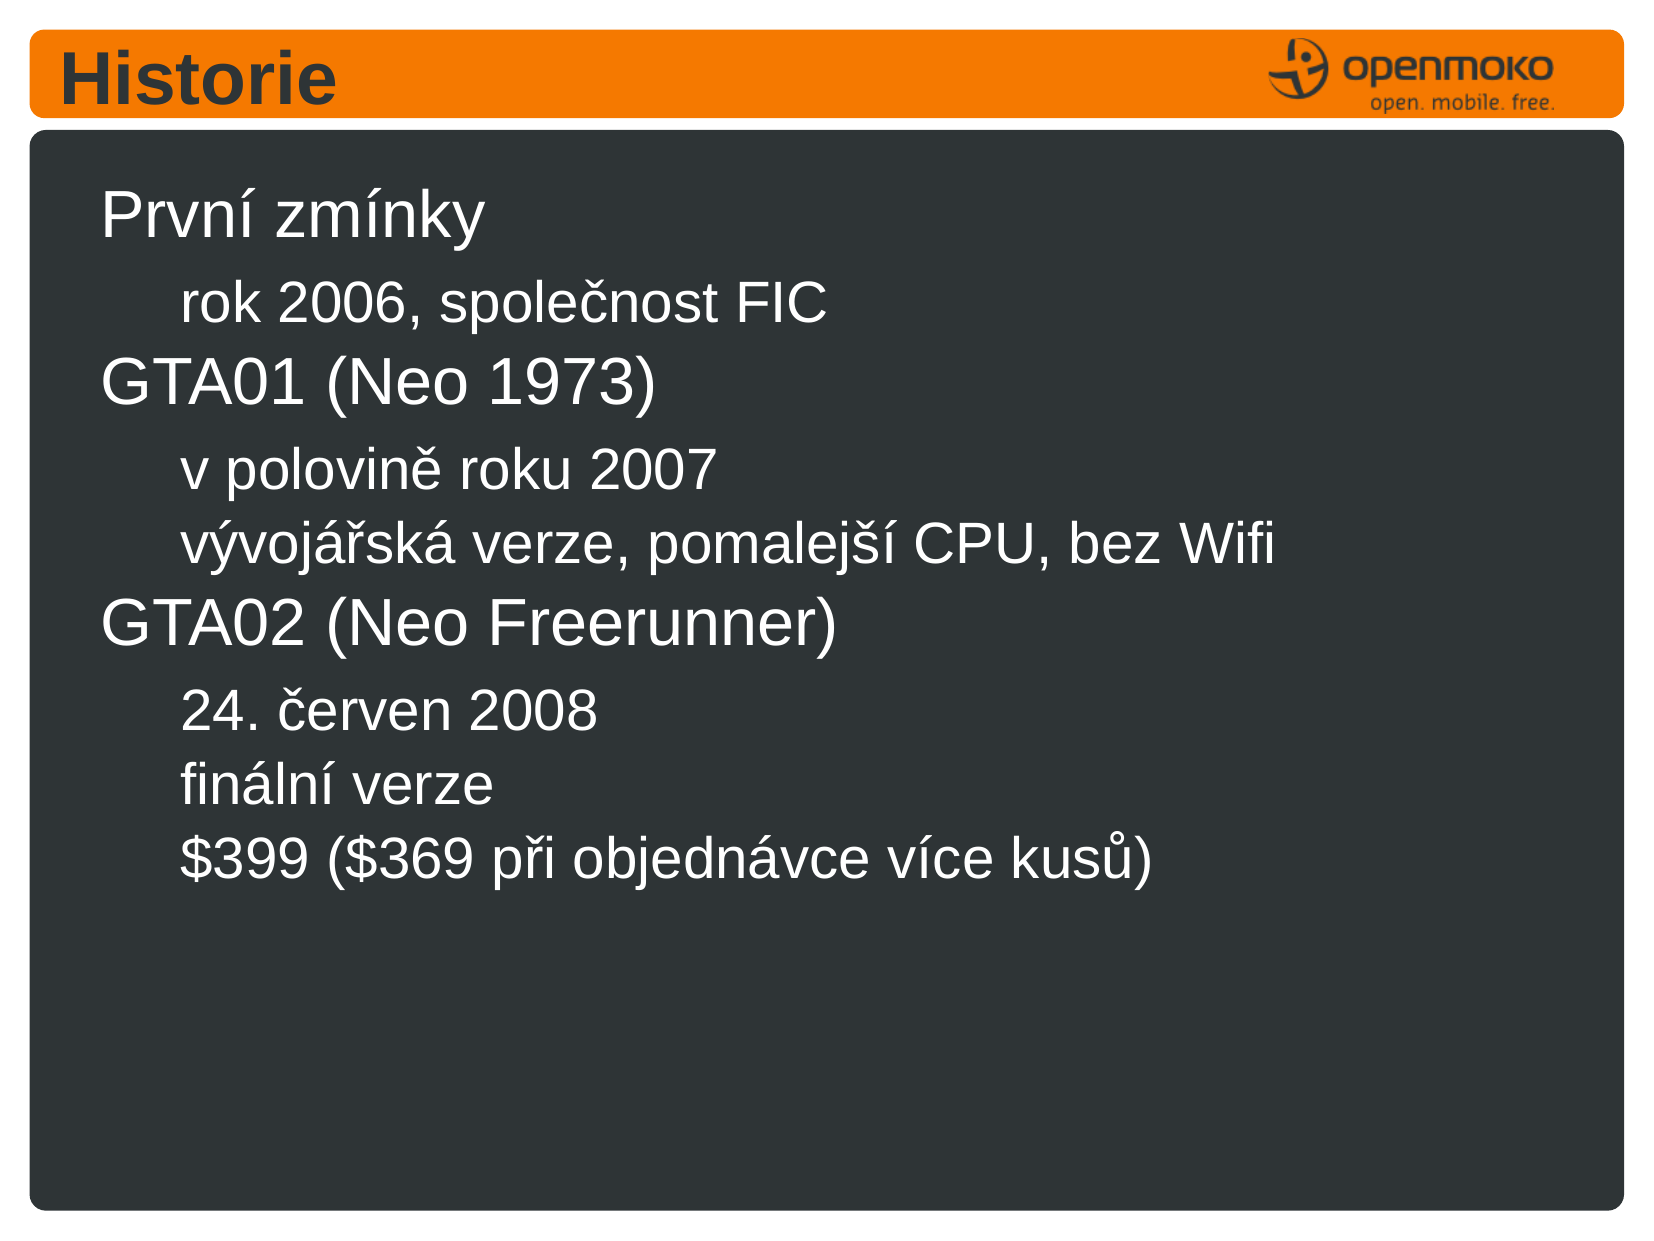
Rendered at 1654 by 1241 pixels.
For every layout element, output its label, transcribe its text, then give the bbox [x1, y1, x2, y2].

title Historie [59, 29, 1361, 128]
list První zmínky rok 2006, společnost FIC GTA01 (Neo 1973) v polovině roku 2007 vývojářská verze, pomalejší CPU, bez Wifi GTA02 (Neo Freerunner) 24. červen 2008 finální verze $399 ($369 při objednávce více kusů) [82, 177, 1571, 1182]
picture [1361, 38, 1554, 114]
